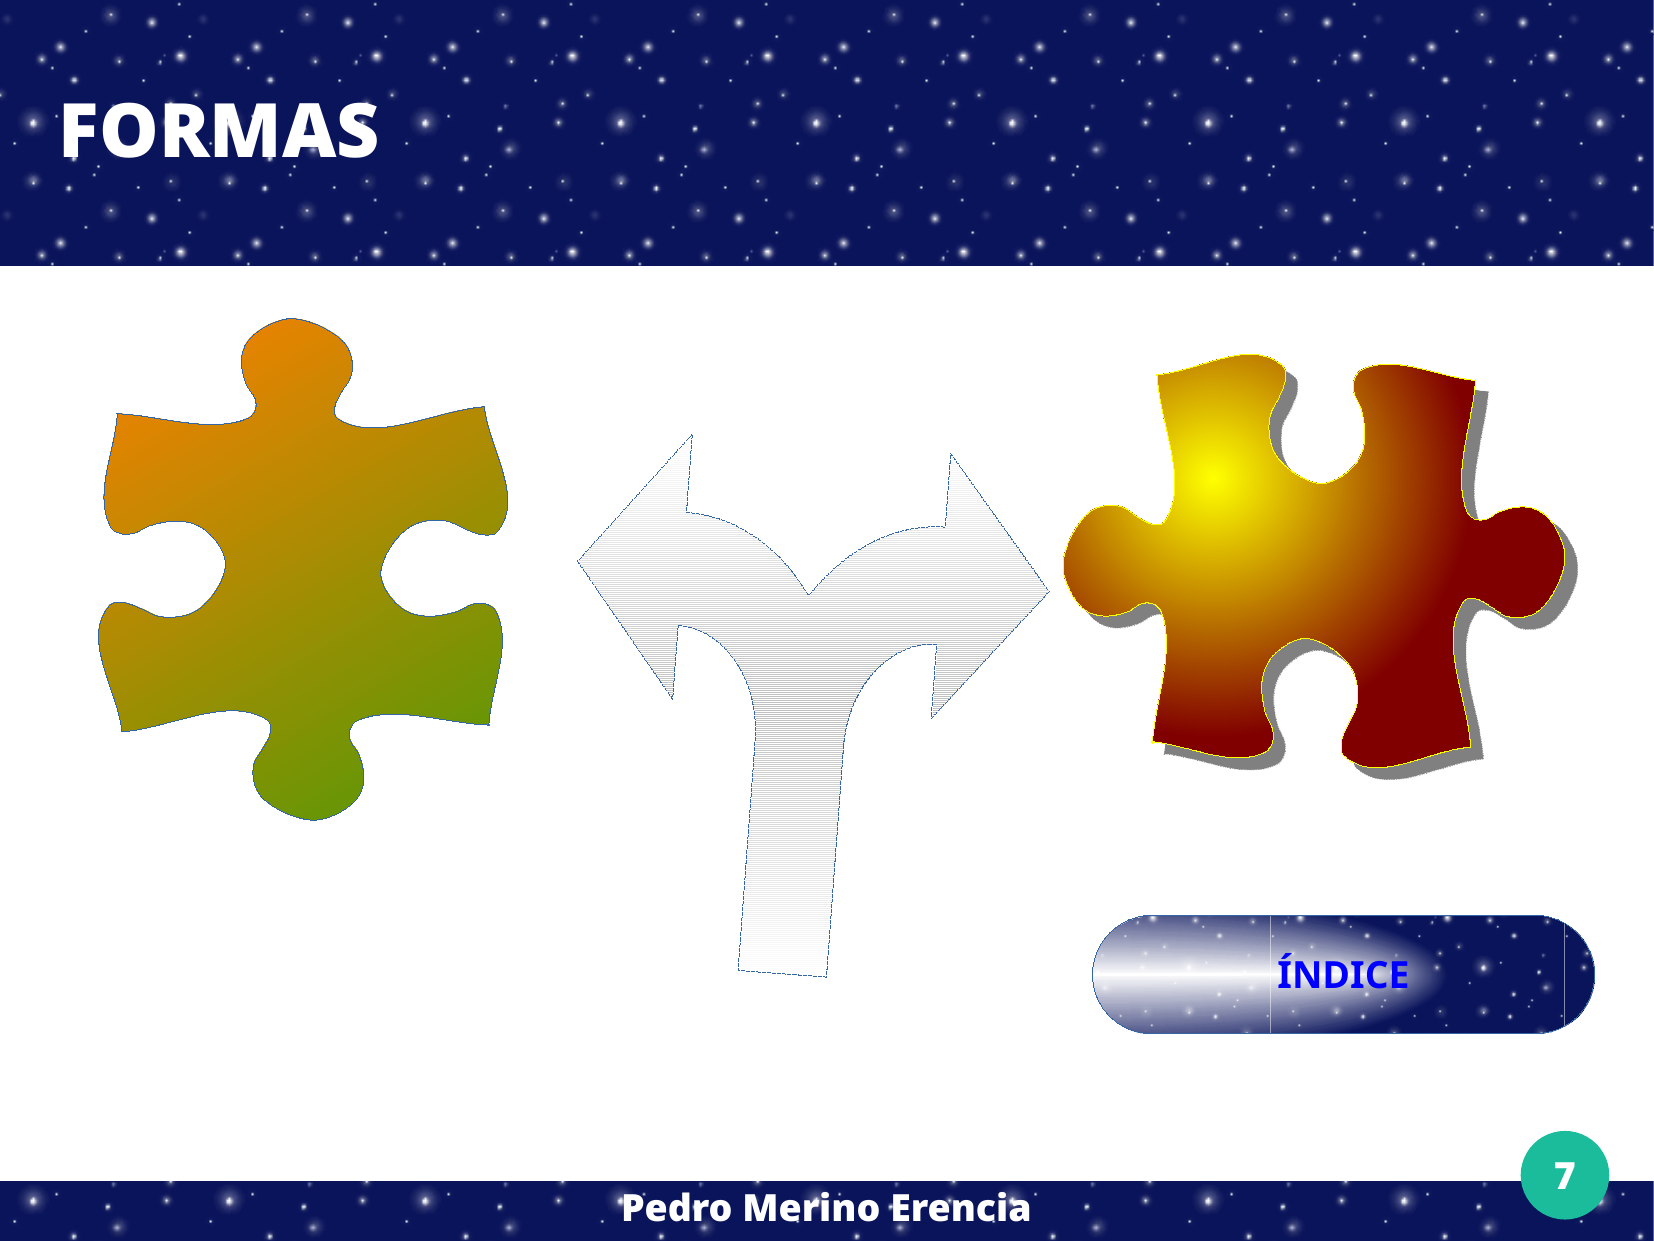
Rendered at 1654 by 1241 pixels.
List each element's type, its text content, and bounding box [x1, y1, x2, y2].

text_box [577, 434, 1050, 978]
text_box ÍNDICE [1092, 915, 1595, 1034]
text_box [1063, 354, 1565, 768]
picture [0, 1181, 1654, 1241]
title FORMAS [59, 49, 1595, 207]
text_box [98, 318, 508, 821]
picture [0, 0, 1654, 266]
